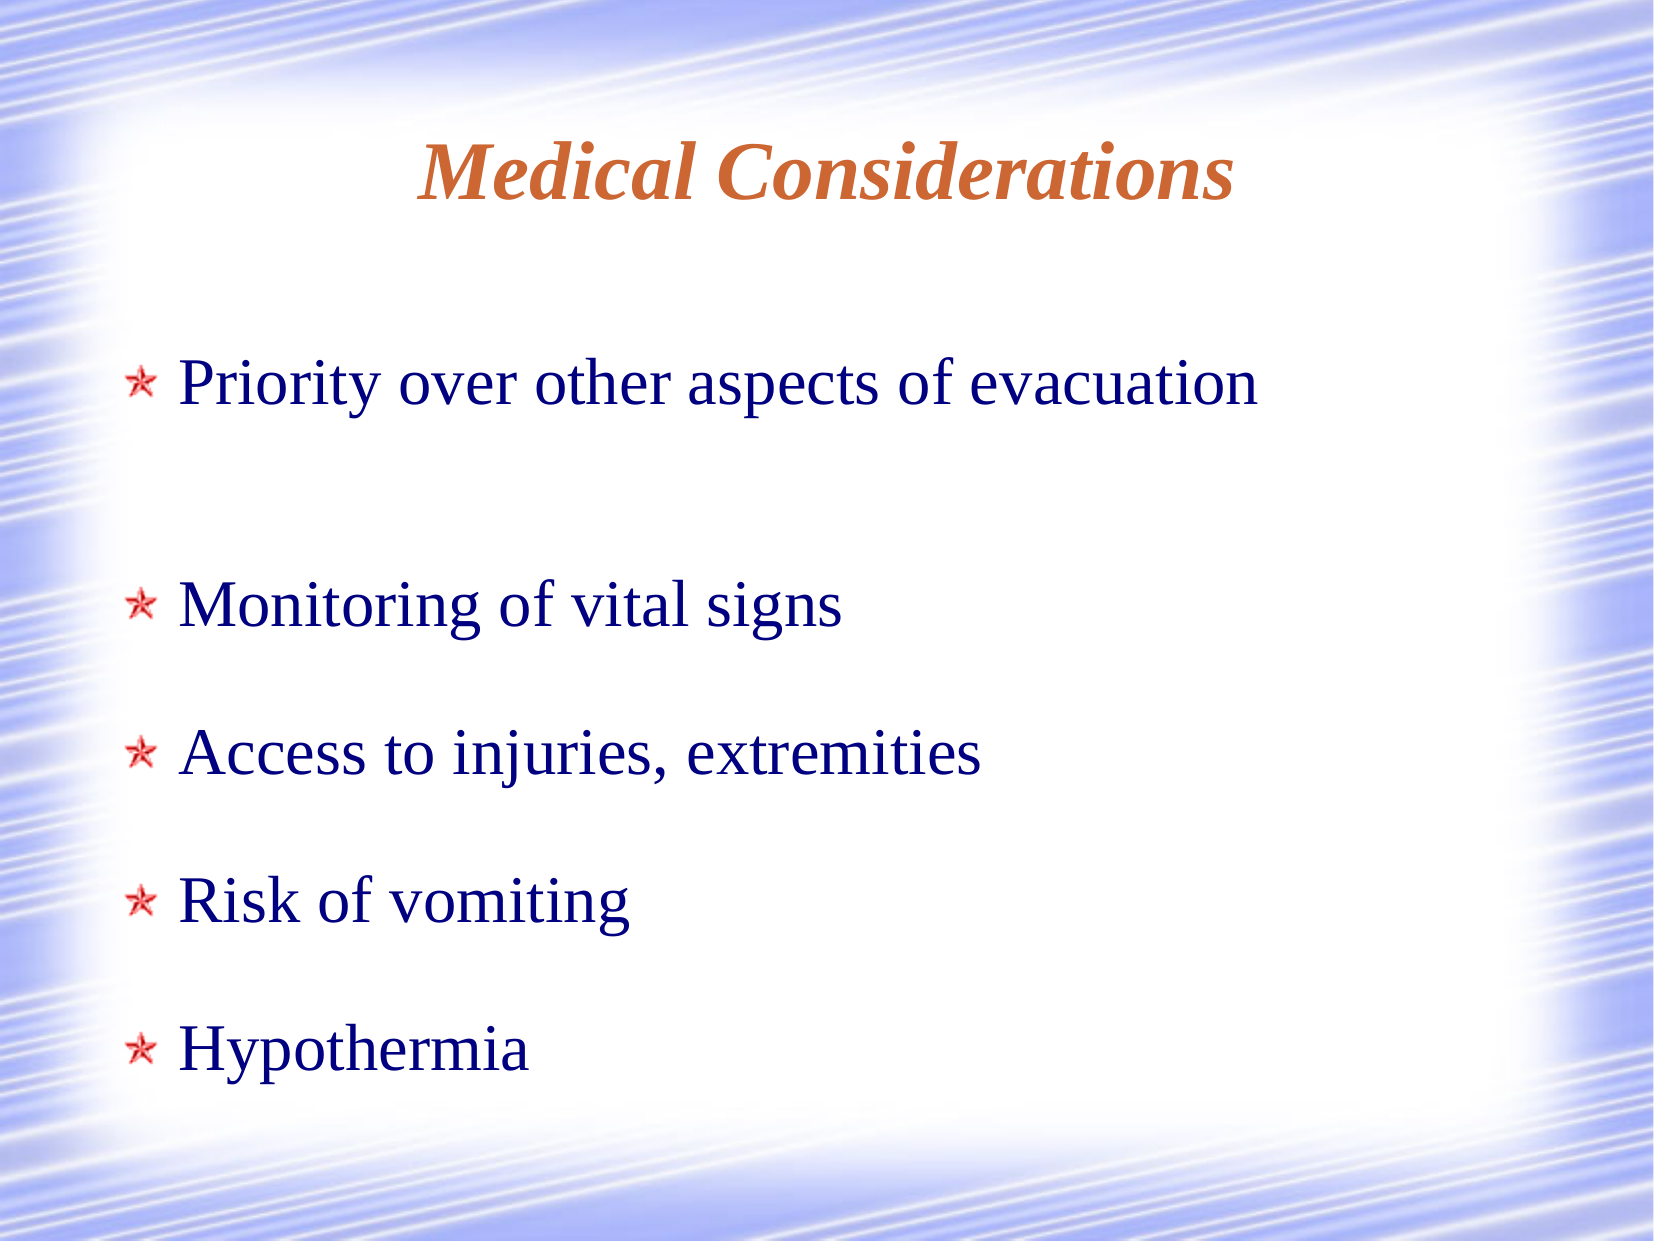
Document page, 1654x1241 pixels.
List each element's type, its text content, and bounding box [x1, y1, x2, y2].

title Medical Considerations [121, 67, 1534, 275]
picture [0, 0, 1654, 1241]
list Priority over other aspects of evacuation Monitoring of vital signs Access to injuries, extremities Risk of vomiting Hypothermia [121, 344, 1534, 1086]
